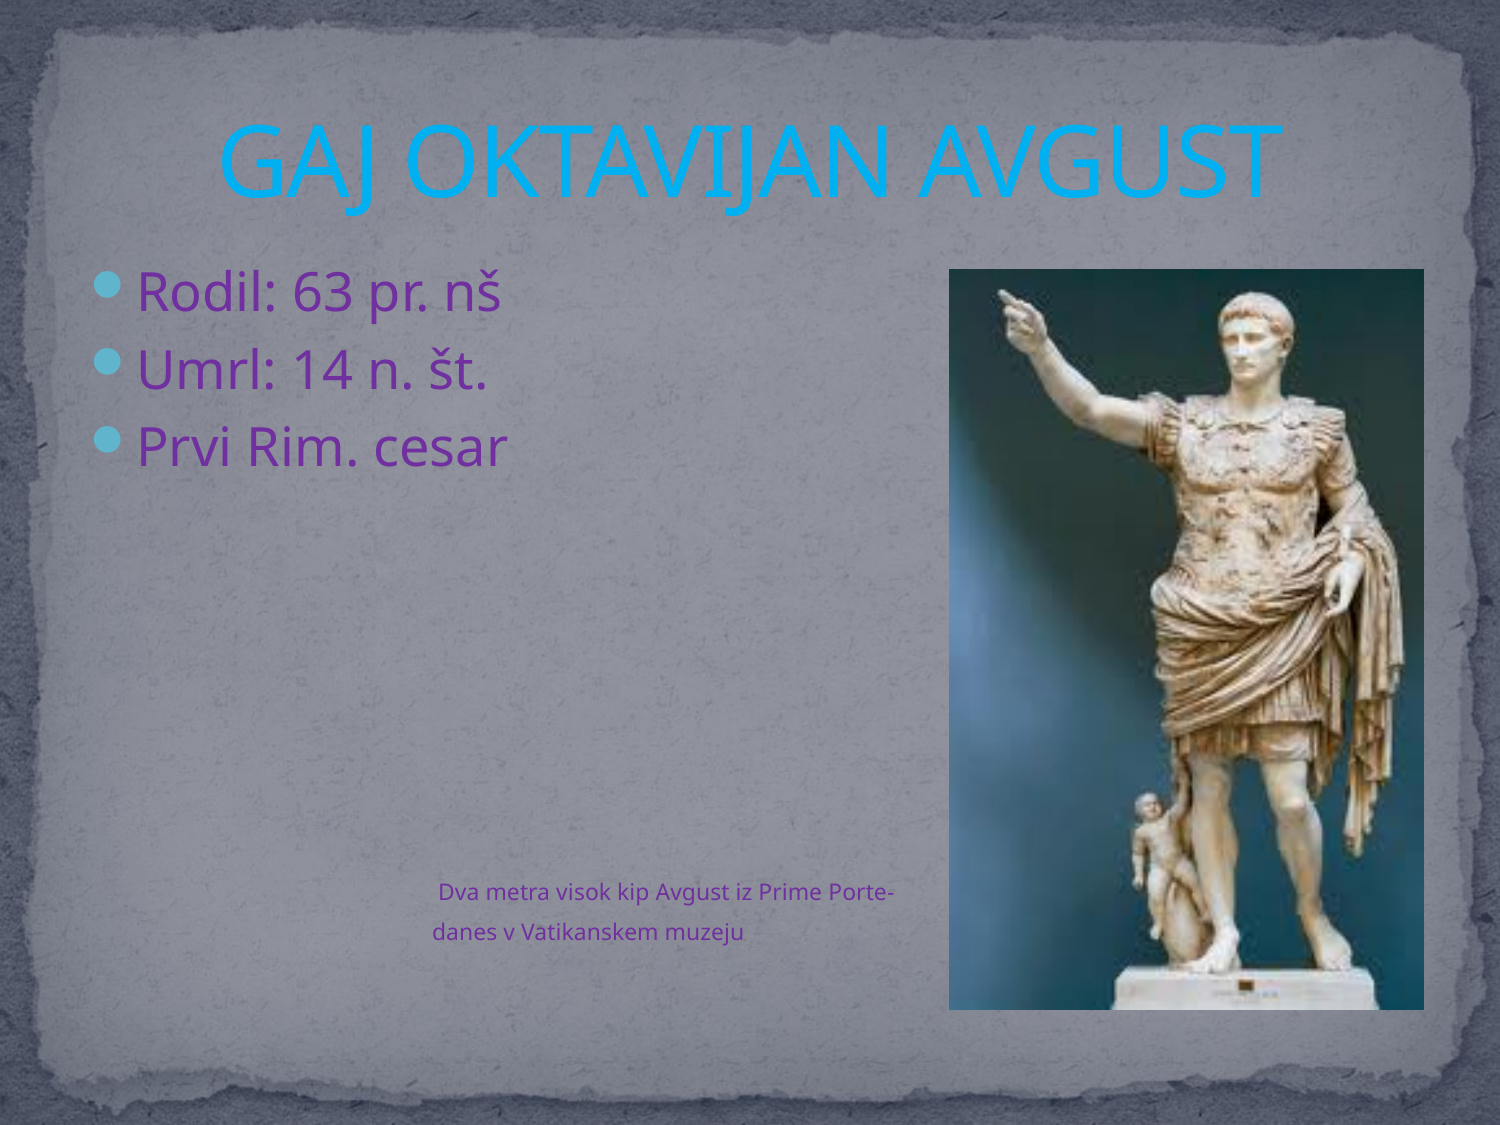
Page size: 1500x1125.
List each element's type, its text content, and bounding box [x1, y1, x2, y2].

title GAJ OKTAVIJAN AVGUST [75, 24, 1425, 225]
picture [0, 0, 1500, 1125]
list Rodil: 63 pr. nš Umrl: 14 n. št. Prvi Rim. cesar Dva metra visok kip Avgust iz Prime Porte- danes v Vatikanskem muzeju [75, 249, 1425, 1000]
